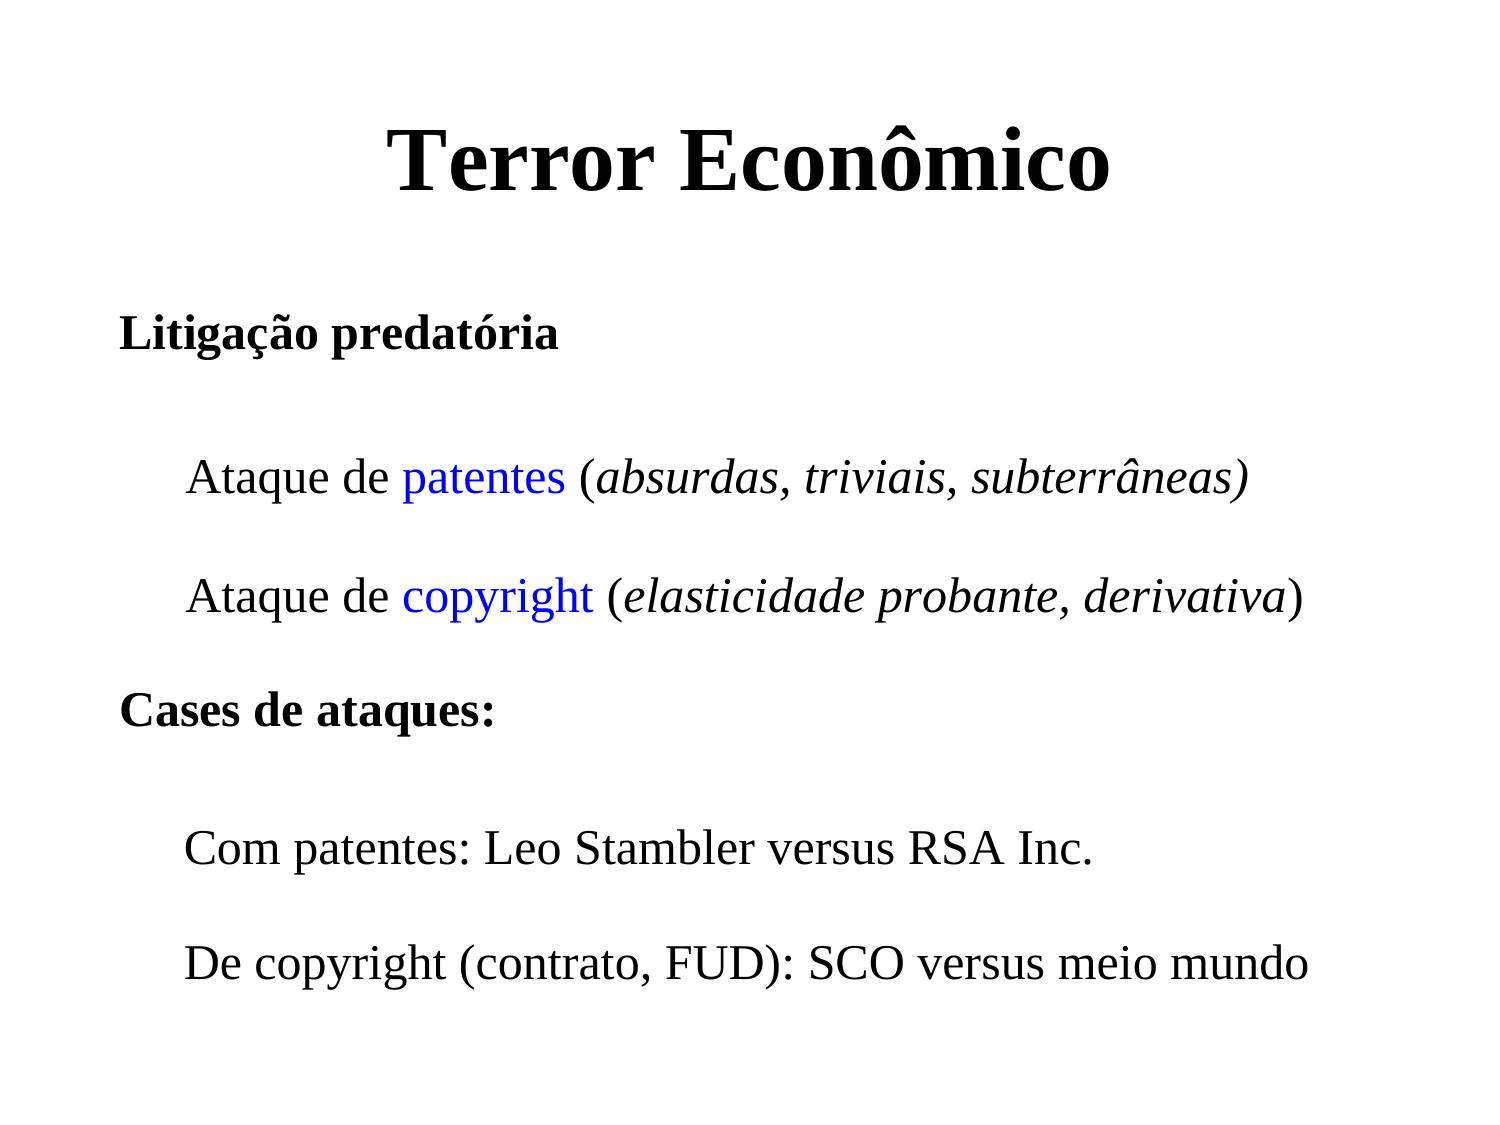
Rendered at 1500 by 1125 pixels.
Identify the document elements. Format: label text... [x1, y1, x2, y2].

text_box Litigação predatória Ataque de patentes (absurdas, triviais, subterrâneas) Ataque de copyright (elasticidade probante, derivativa) Cases de ataques: Com patentes: Leo Stambler versus RSA Inc. De copyright (contrato, FUD): SCO versus meio mundo [118, 301, 1443, 967]
title Terror Econômico [58, 43, 1443, 270]
